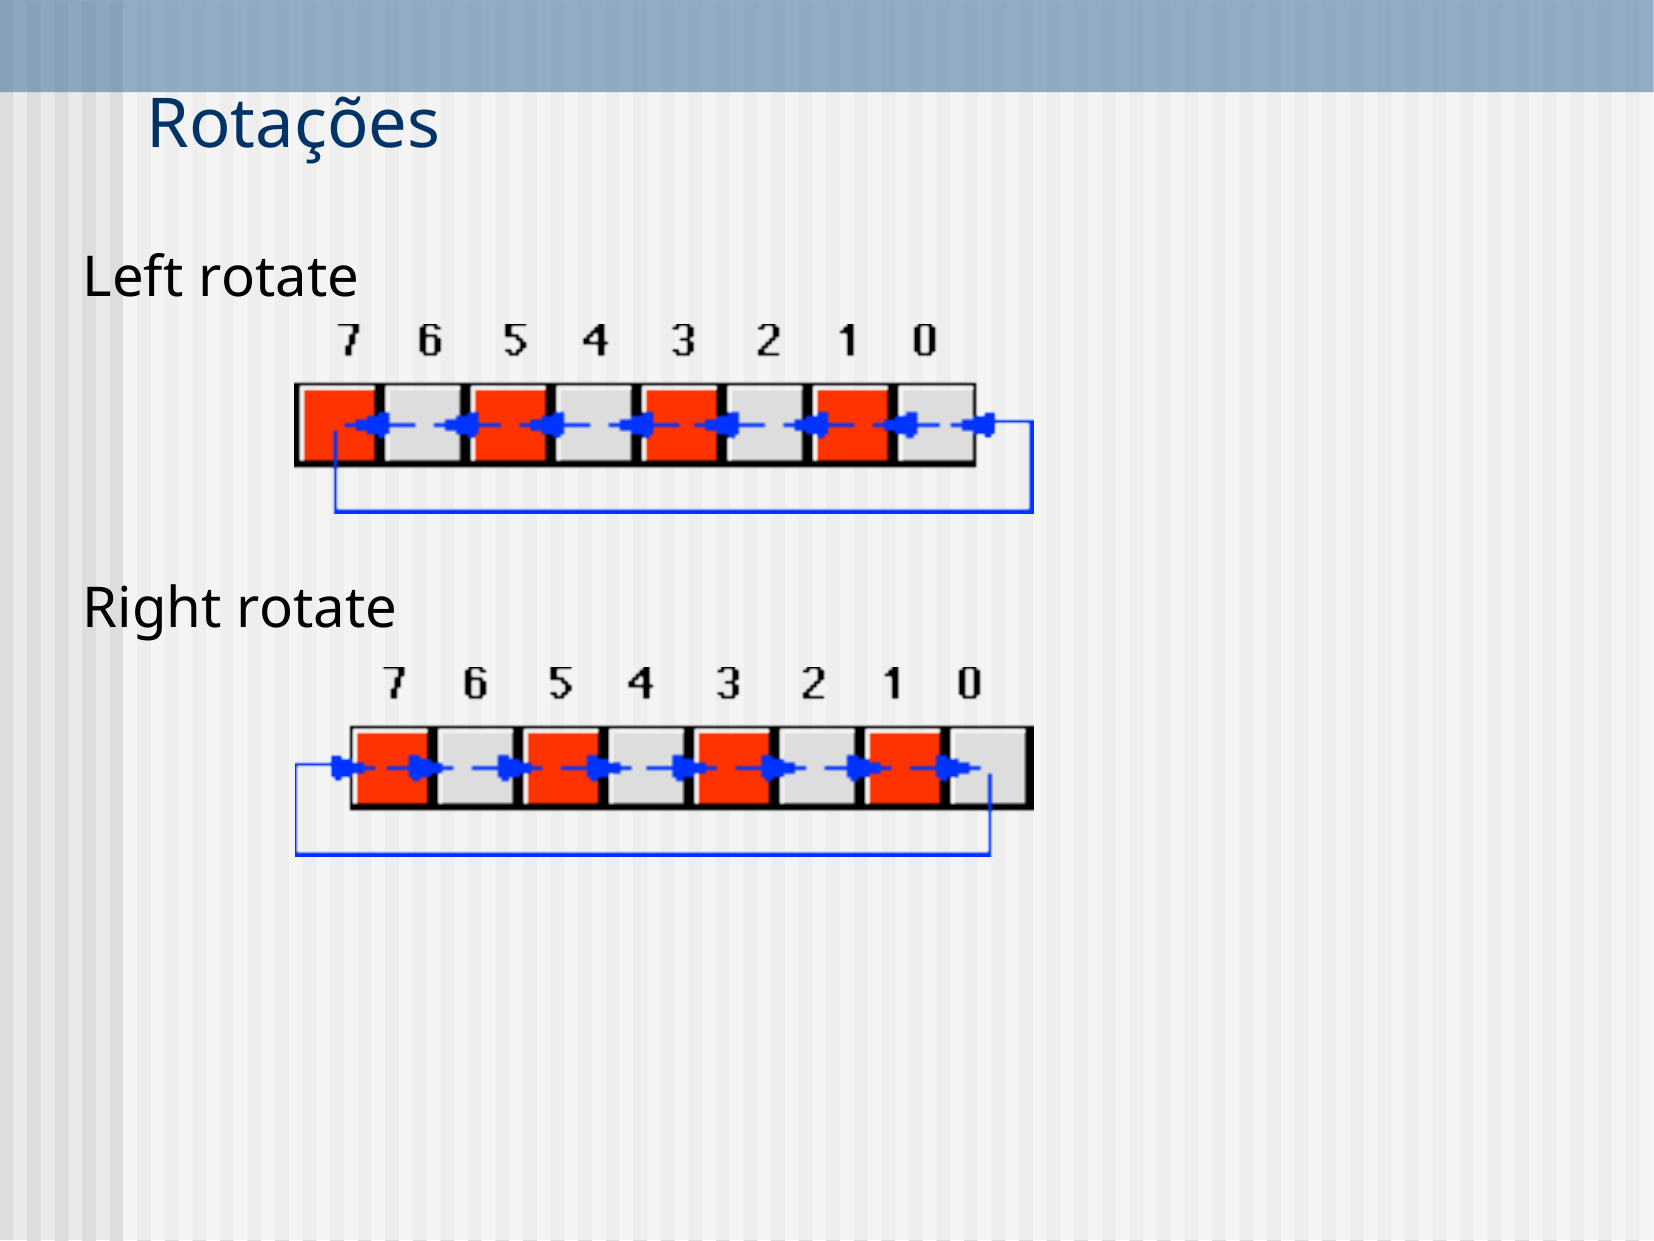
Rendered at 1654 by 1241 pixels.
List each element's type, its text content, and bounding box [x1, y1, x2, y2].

list Right rotate [82, 566, 1571, 686]
picture [294, 324, 1034, 515]
list Left rotate [82, 236, 1571, 355]
title Rotações [146, 36, 1536, 204]
picture [295, 667, 1034, 857]
